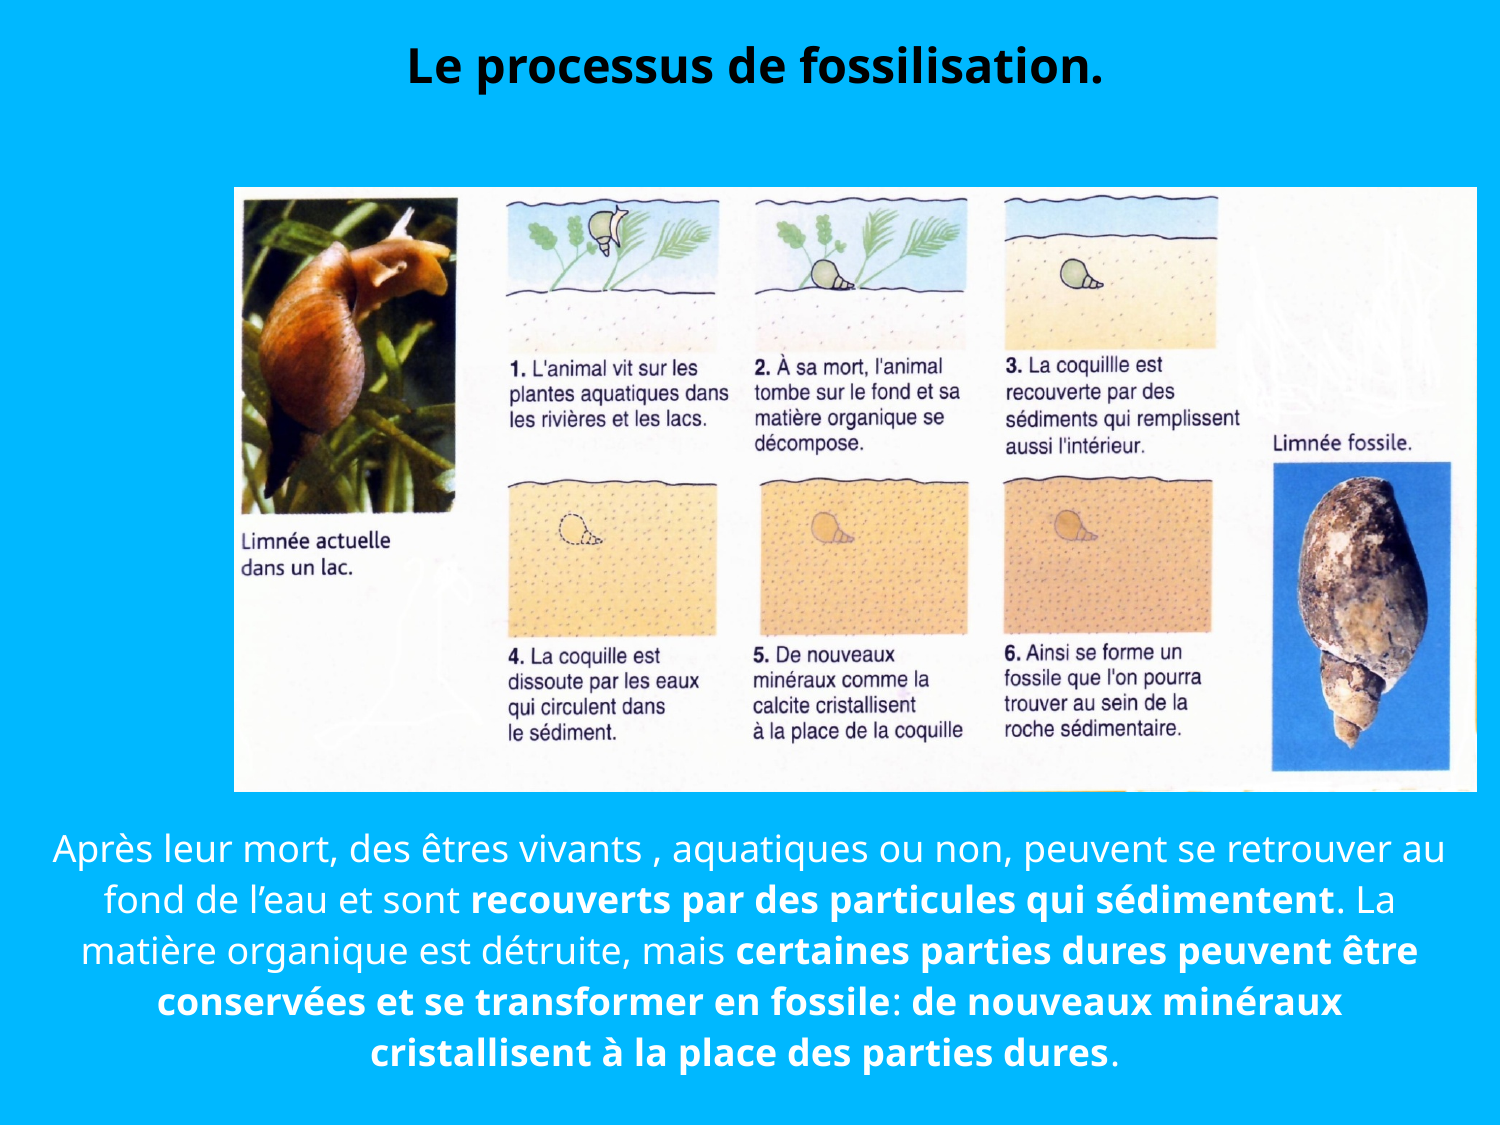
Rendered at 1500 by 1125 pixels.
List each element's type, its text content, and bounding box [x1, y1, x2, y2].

picture [235, 188, 1476, 791]
text_box Après leur mort, des êtres vivants , aquatiques ou non, peuvent se retrouver au fond de l’eau et sont recouverts par des particules qui sédimentent. La matière organique est détruite, mais certaines parties dures peuvent être conservées et se transformer en fossile: de nouveaux minéraux cristallisent à la place des parties dures. [35, 814, 1465, 1102]
text_box Le processus de fossilisation. [35, 23, 1477, 106]
